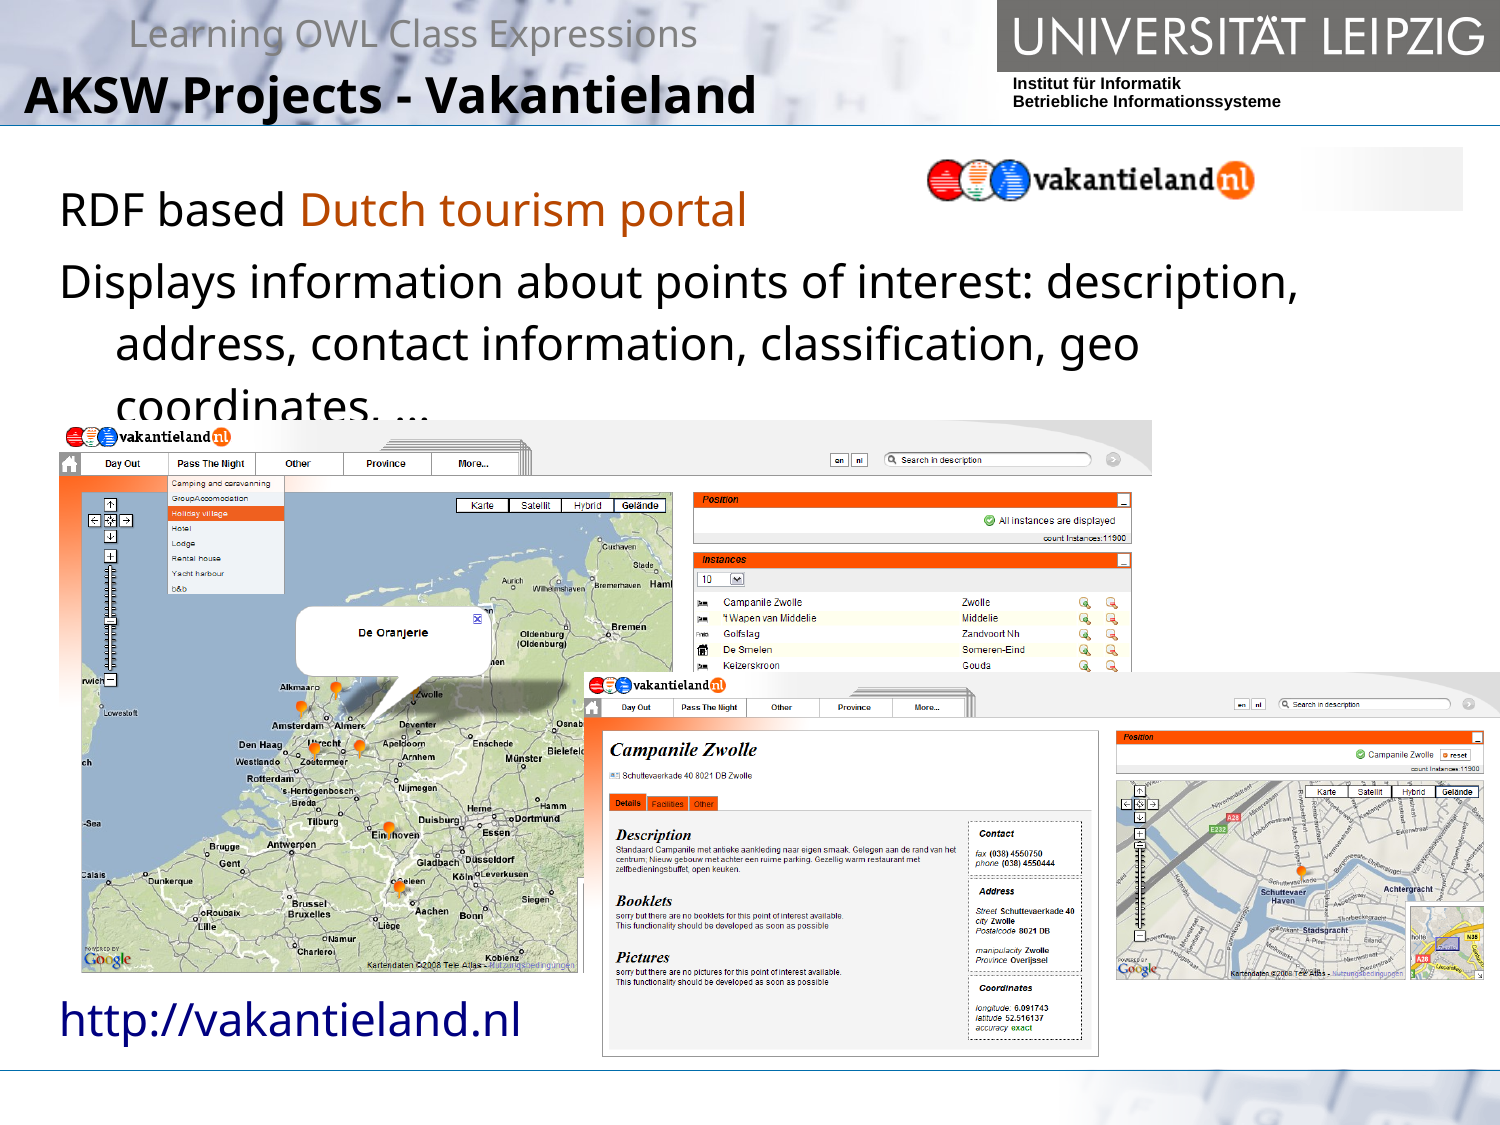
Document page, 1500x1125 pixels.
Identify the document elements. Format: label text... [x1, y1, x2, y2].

title http://vakantieland.nl [59, 975, 584, 1063]
title AKSW Projects - Vakantieland [24, 63, 1034, 125]
picture [1057, 1071, 1500, 1125]
picture [0, 0, 1500, 125]
list RDF based Dutch tourism portal Displays information about points of interest: description, address, contact information, classification, geo coordinates, ... [59, 177, 1418, 409]
picture [59, 420, 1500, 1063]
picture [915, 147, 1463, 211]
